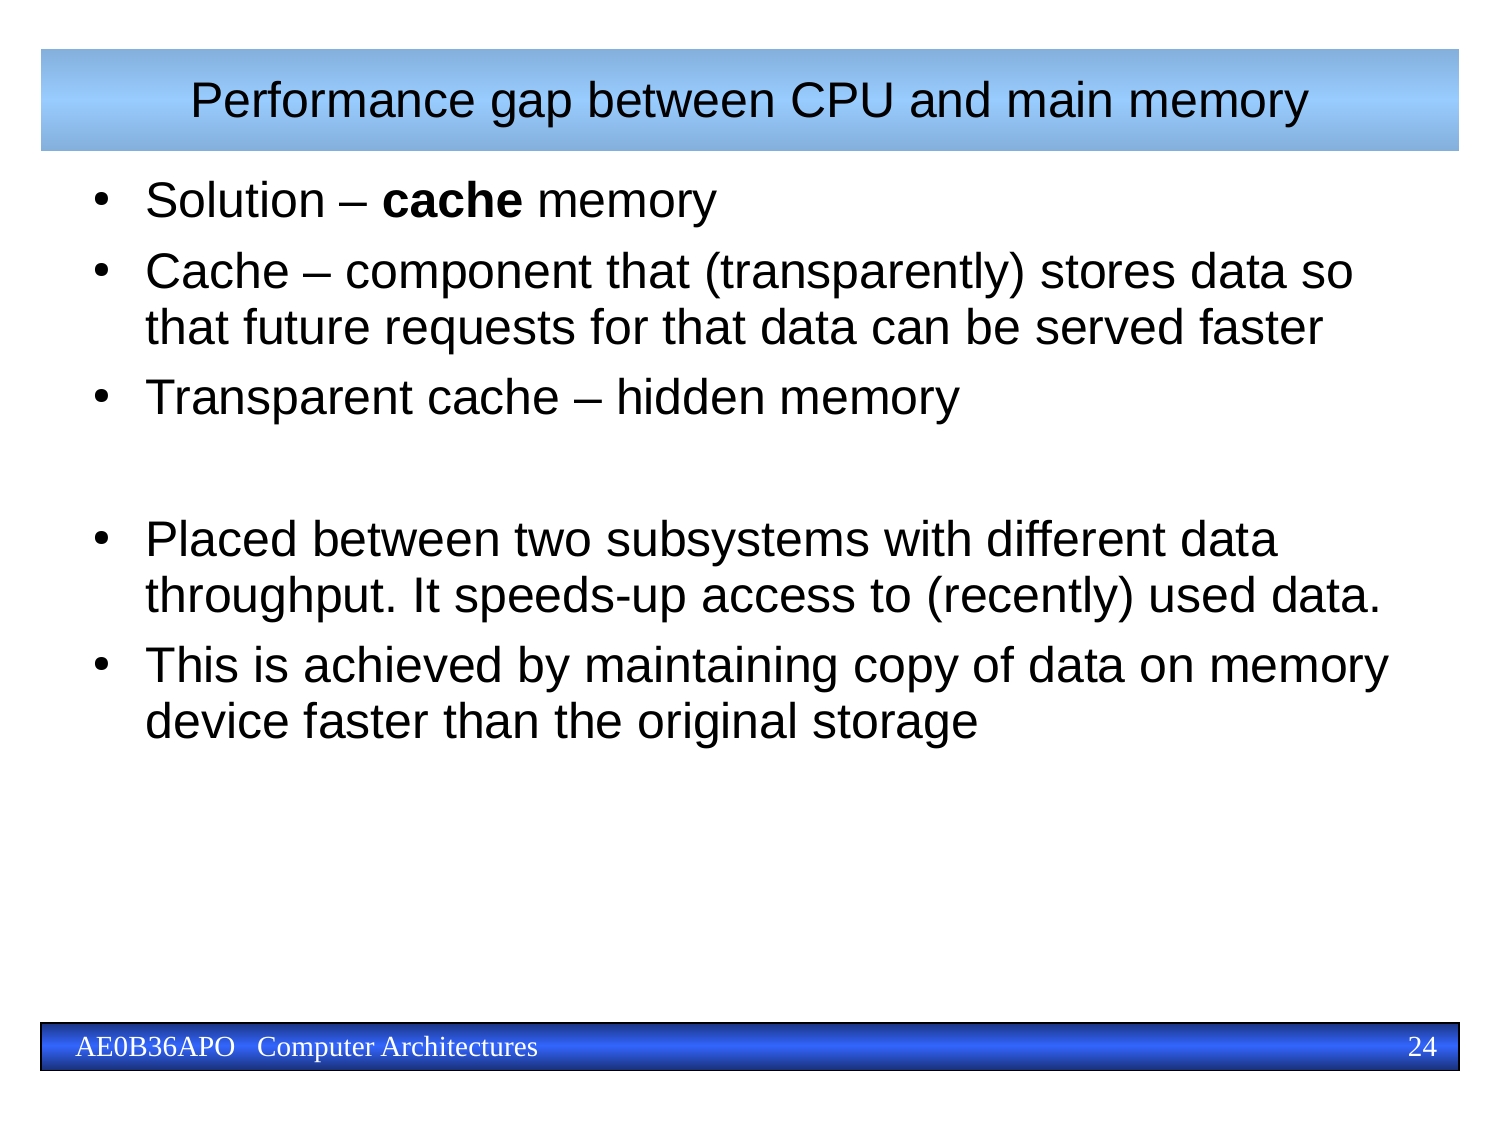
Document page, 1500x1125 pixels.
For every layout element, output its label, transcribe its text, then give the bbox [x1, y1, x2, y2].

title Performance gap between CPU and main memory [41, 49, 1459, 151]
list Solution – cache memory Cache – component that (transparently) stores data so that future requests for that data can be served faster Transparent cache – hidden memory Placed between two subsystems with different data throughput. It speeds-up access to (recently) used data. This is achieved by maintaining copy of data on memory device faster than the original storage [75, 172, 1426, 976]
